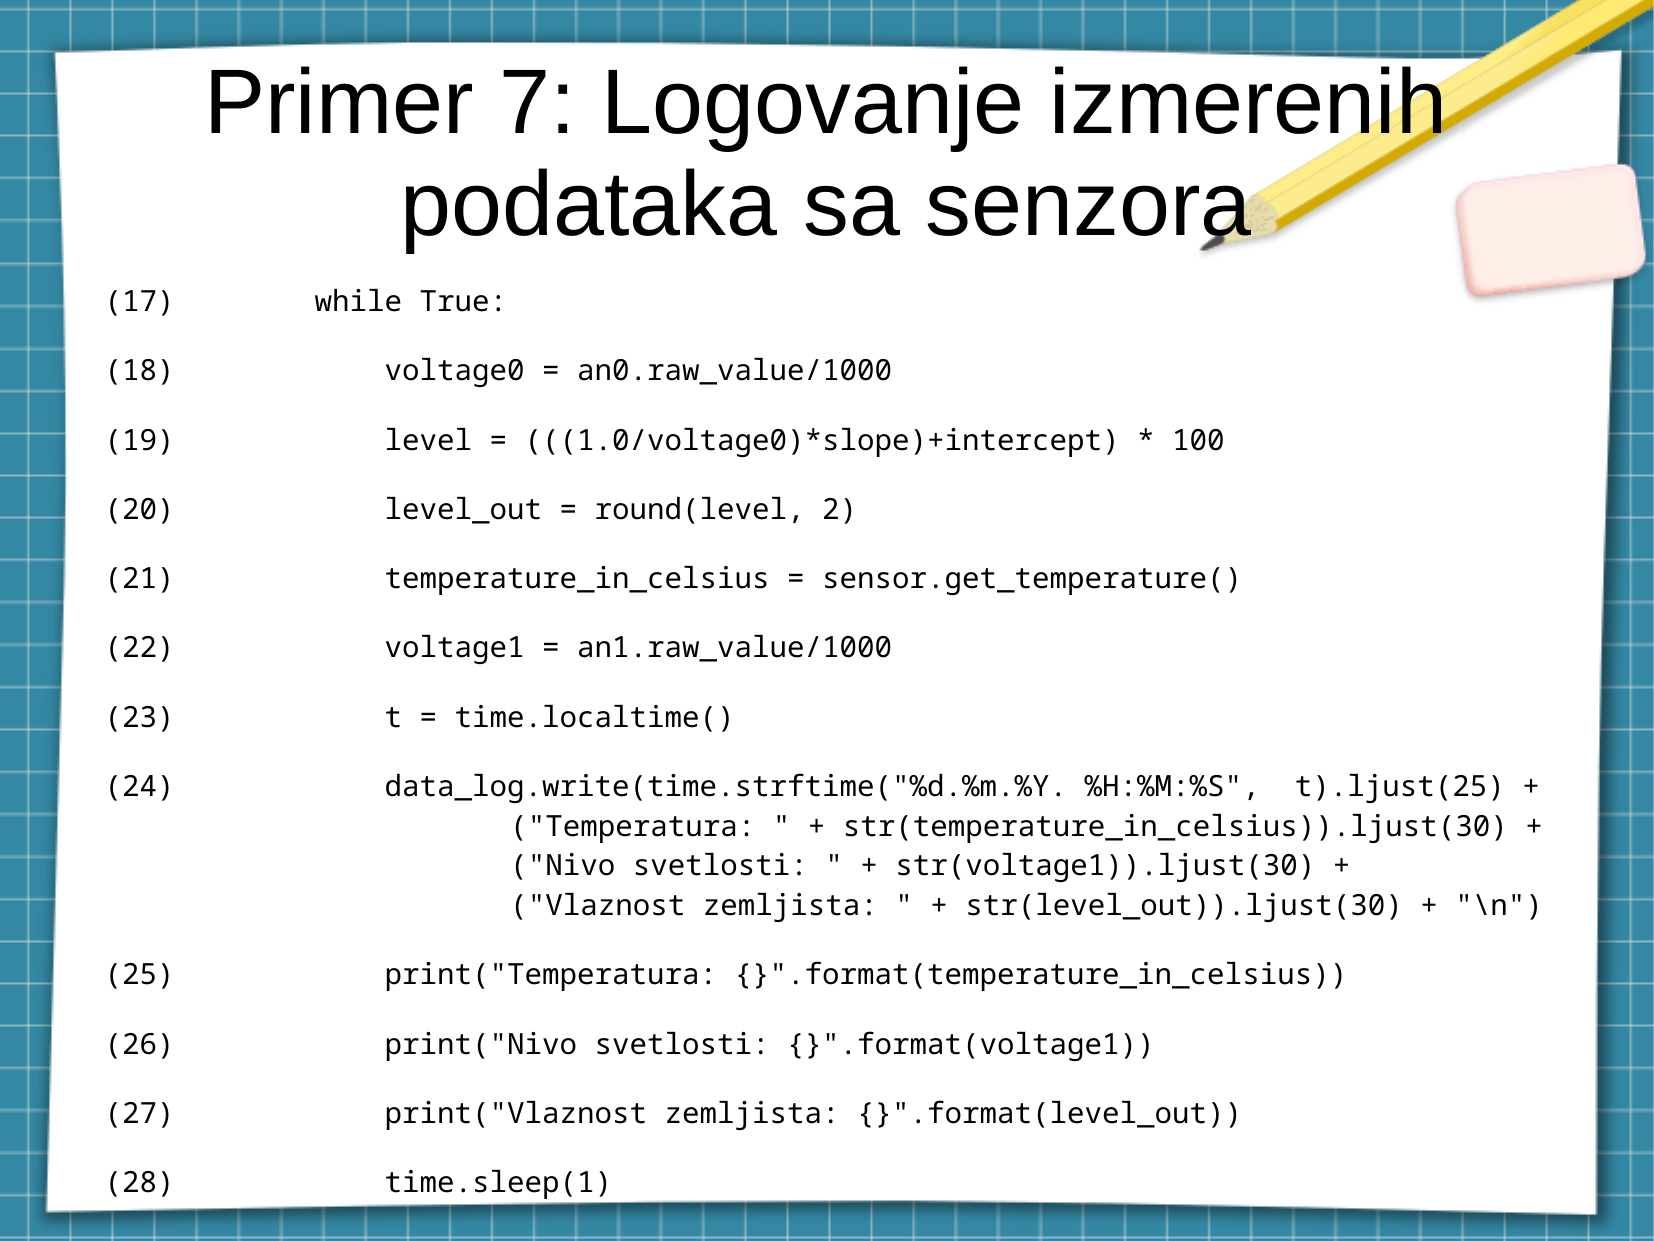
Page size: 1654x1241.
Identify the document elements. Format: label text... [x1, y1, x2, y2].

list while True: voltage0 = an0.raw_value/1000 level = (((1.0/voltage0)*slope)+intercept) * 100 level_out = round(level, 2) temperature_in_celsius = sensor.get_temperature() voltage1 = an1.raw_value/1000 t = time.localtime() data_log.write(time.strftime("%d.%m.%Y. %H:%M:%S", t).ljust(25) + ("Temperatura: " + str(temperature_in_celsius)).ljust(30) + ("Nivo svetlosti: " + str(voltage1)).ljust(30) + ("Vlaznost zemljista: " + str(level_out)).ljust(30) + "\n") print("Temperatura: {}".format(temperature_in_celsius)) print("Nivo svetlosti: {}".format(voltage1)) print("Vlaznost zemljista: {}".format(level_out)) time.sleep(1) [86, 280, 1576, 1241]
picture [0, 0, 1654, 1241]
title Primer 7: Logovanje izmerenih podataka sa senzora [82, 49, 1571, 257]
